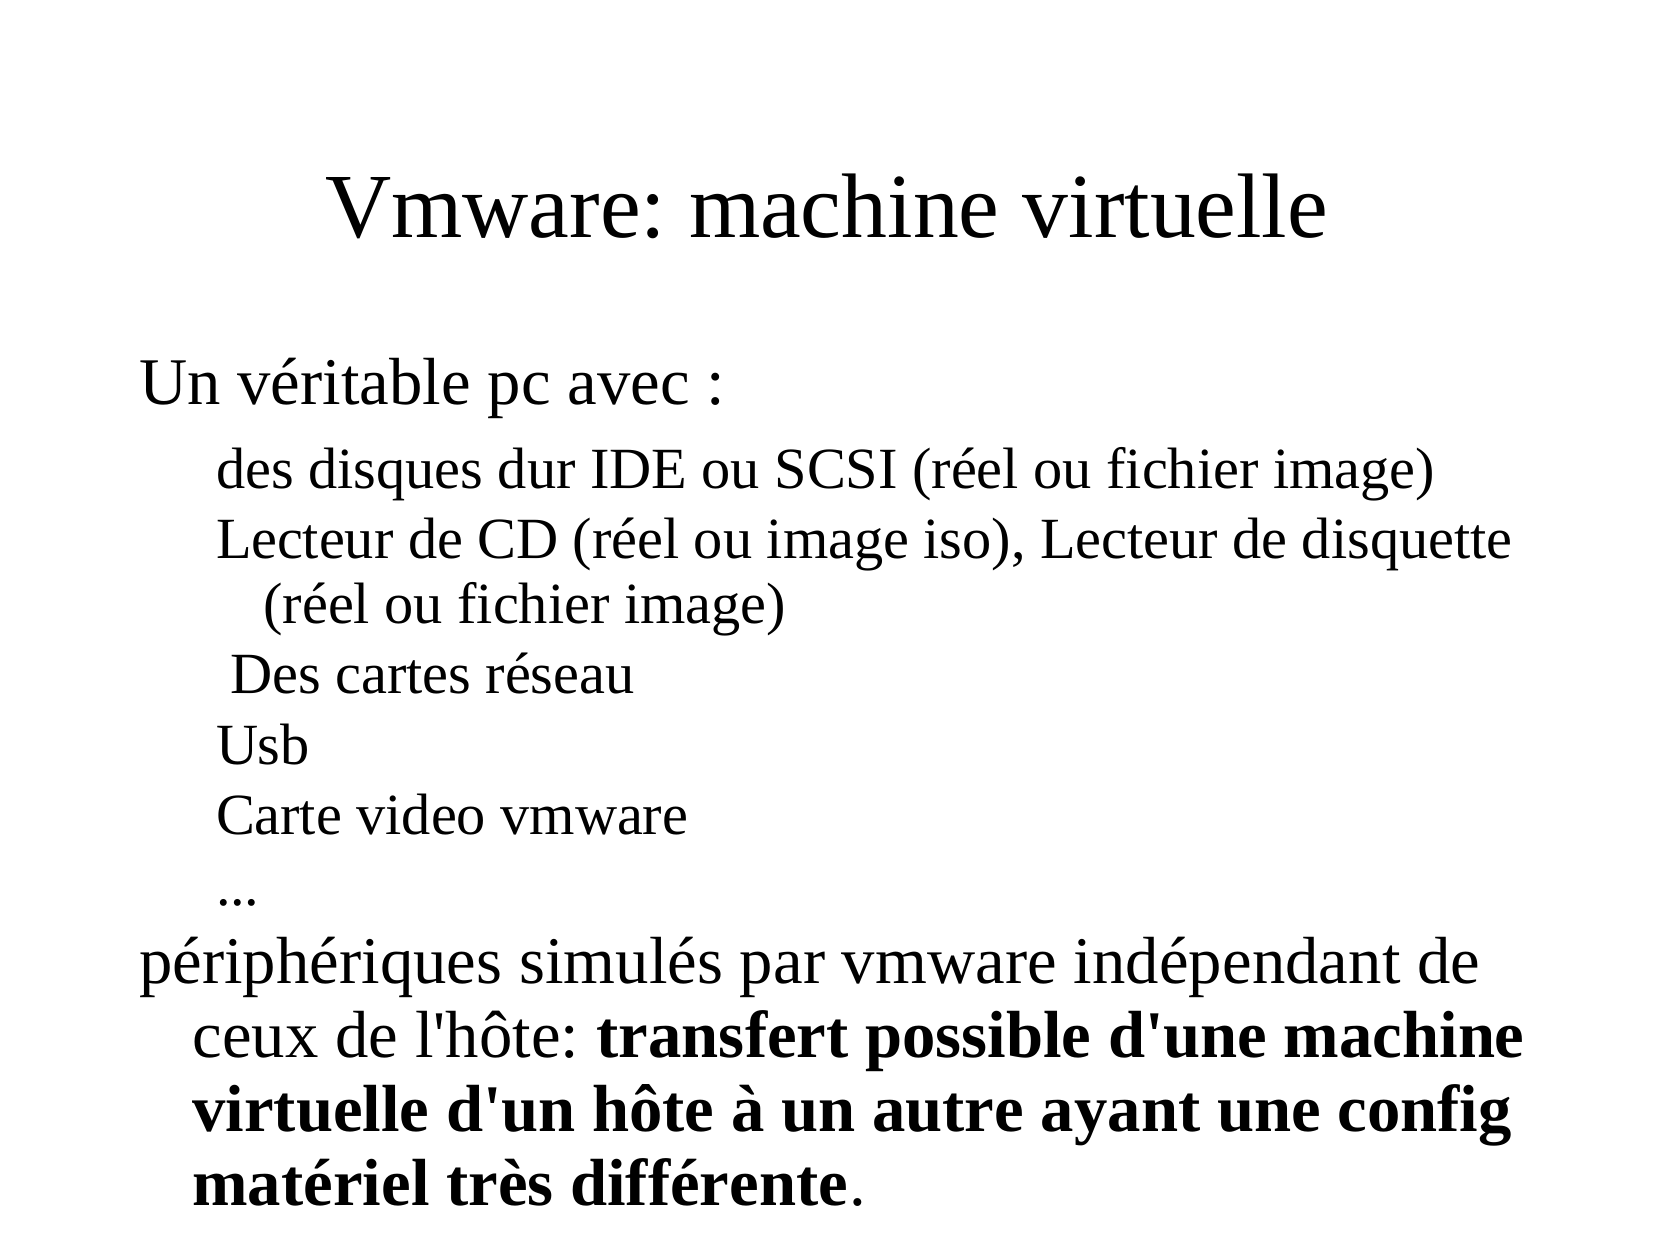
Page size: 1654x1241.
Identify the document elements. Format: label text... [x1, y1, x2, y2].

title Vmware: machine virtuelle [121, 102, 1534, 311]
list Un véritable pc avec : des disques dur IDE ou SCSI (réel ou fichier image) Lecteur de CD (réel ou image iso), Lecteur de disquette (réel ou fichier image) Des cartes réseau Usb Carte video vmware ... périphériques simulés par vmware indépendant de ceux de l'hôte: transfert possible d'une machine virtuelle d'un hôte à un autre ayant une config matériel très différente. [121, 344, 1534, 1221]
